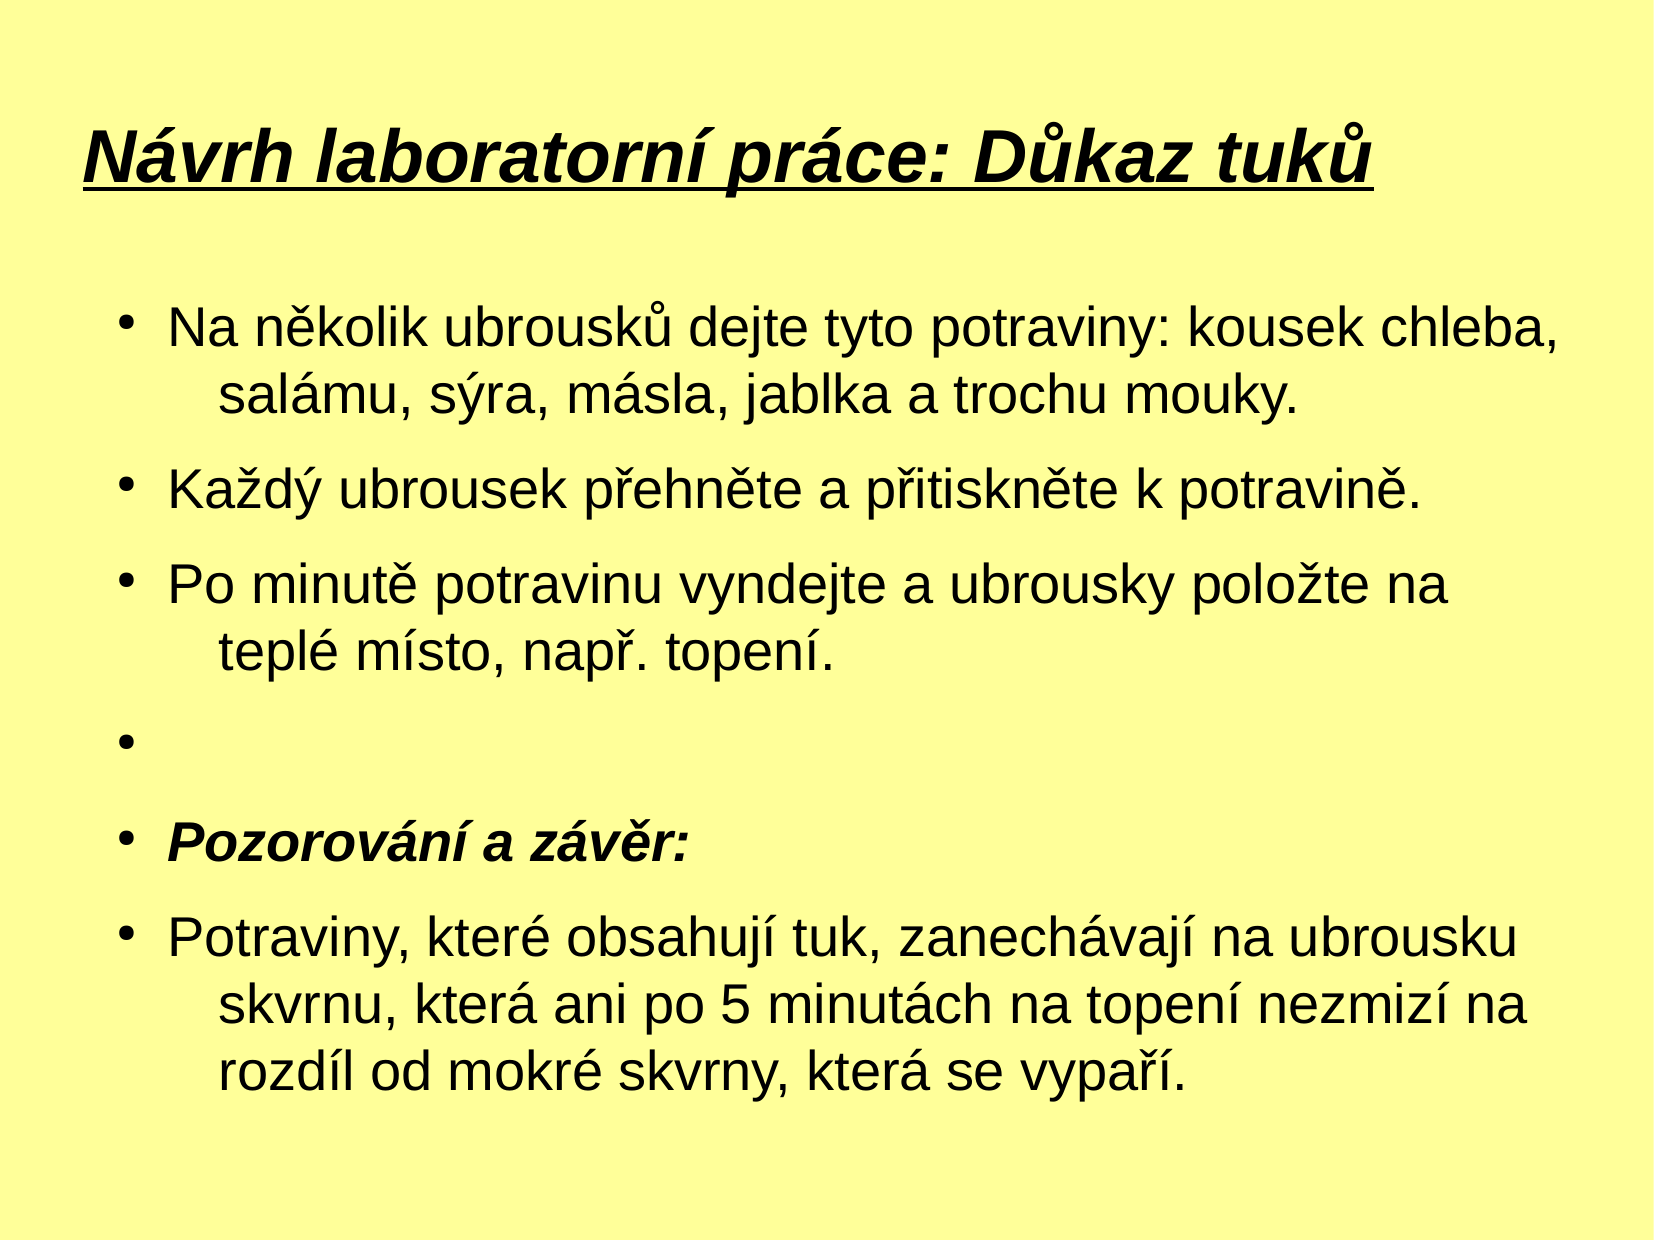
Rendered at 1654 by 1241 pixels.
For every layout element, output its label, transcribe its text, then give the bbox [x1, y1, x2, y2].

title Návrh laboratorní práce: Důkaz tuků [82, 49, 1571, 257]
list Na několik ubrousků dejte tyto potraviny: kousek chleba, salámu, sýra, másla, jablka a trochu mouky. Každý ubrousek přehněte a přitiskněte k potravině. Po minutě potravinu vyndejte a ubrousky položte na teplé místo, např. topení. Pozorování a závěr: Potraviny, které obsahují tuk, zanechávají na ubrousku skvrnu, která ani po 5 minutách na topení nezmizí na rozdíl od mokré skvrny, která se vypaří. [82, 290, 1571, 1109]
